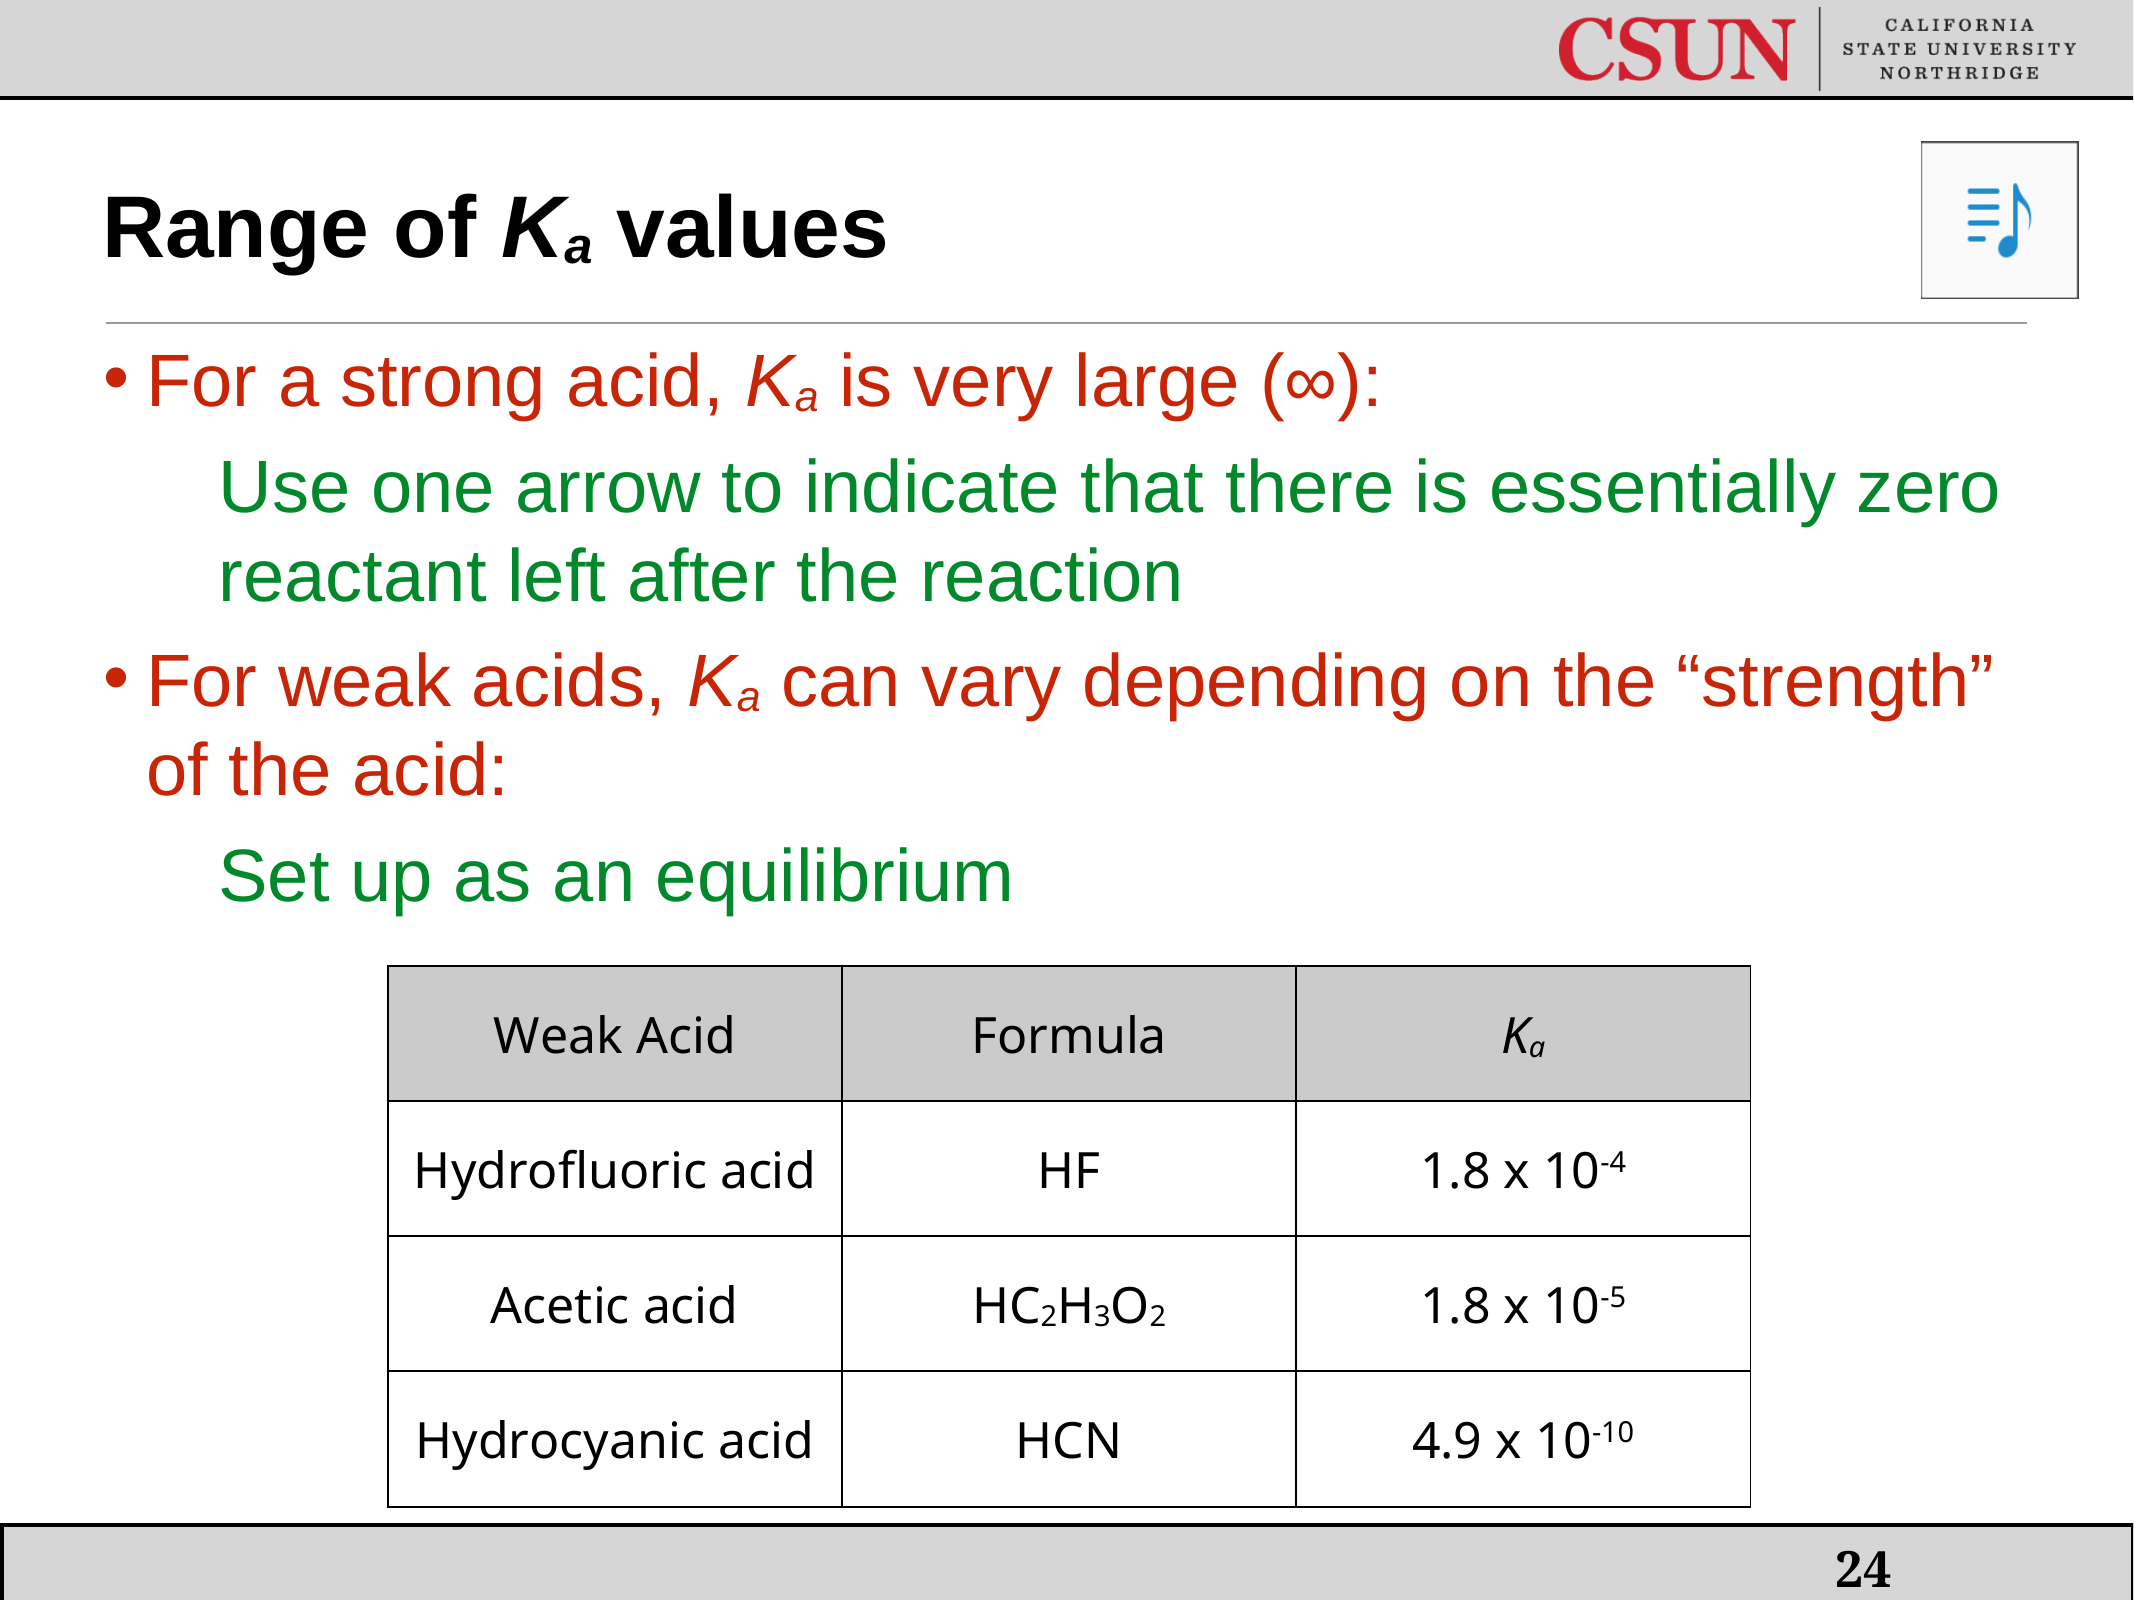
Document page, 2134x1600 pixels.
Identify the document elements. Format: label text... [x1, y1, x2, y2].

title Range of Ka values [93, 150, 1920, 284]
picture [1559, 7, 2076, 91]
table_header Ka [1297, 967, 1750, 1100]
table_cell HF [843, 1102, 1295, 1235]
text_box [1920, 140, 2080, 301]
table_cell 1.8 x 10-5 [1297, 1237, 1750, 1370]
table_cell Acetic acid [389, 1237, 841, 1370]
table_cell 1.8 x 10-4 [1297, 1102, 1750, 1235]
list For a strong acid, Ka is very large (∞): Use one arrow to indicate that there is essentially zero reactant left after the reaction For weak acids, Ka can vary depending on the “strength” of the acid: Set up as an equilibrium [94, 323, 2041, 930]
table_header Weak Acid [389, 967, 841, 1100]
table_cell HC2H3O2 [843, 1237, 1295, 1370]
table_header Formula [843, 967, 1295, 1100]
table_cell Hydrofluoric acid [389, 1102, 841, 1235]
table_cell HCN [843, 1372, 1295, 1506]
table_cell 4.9 x 10-10 [1297, 1372, 1750, 1506]
table_cell Hydrocyanic acid [389, 1372, 841, 1506]
